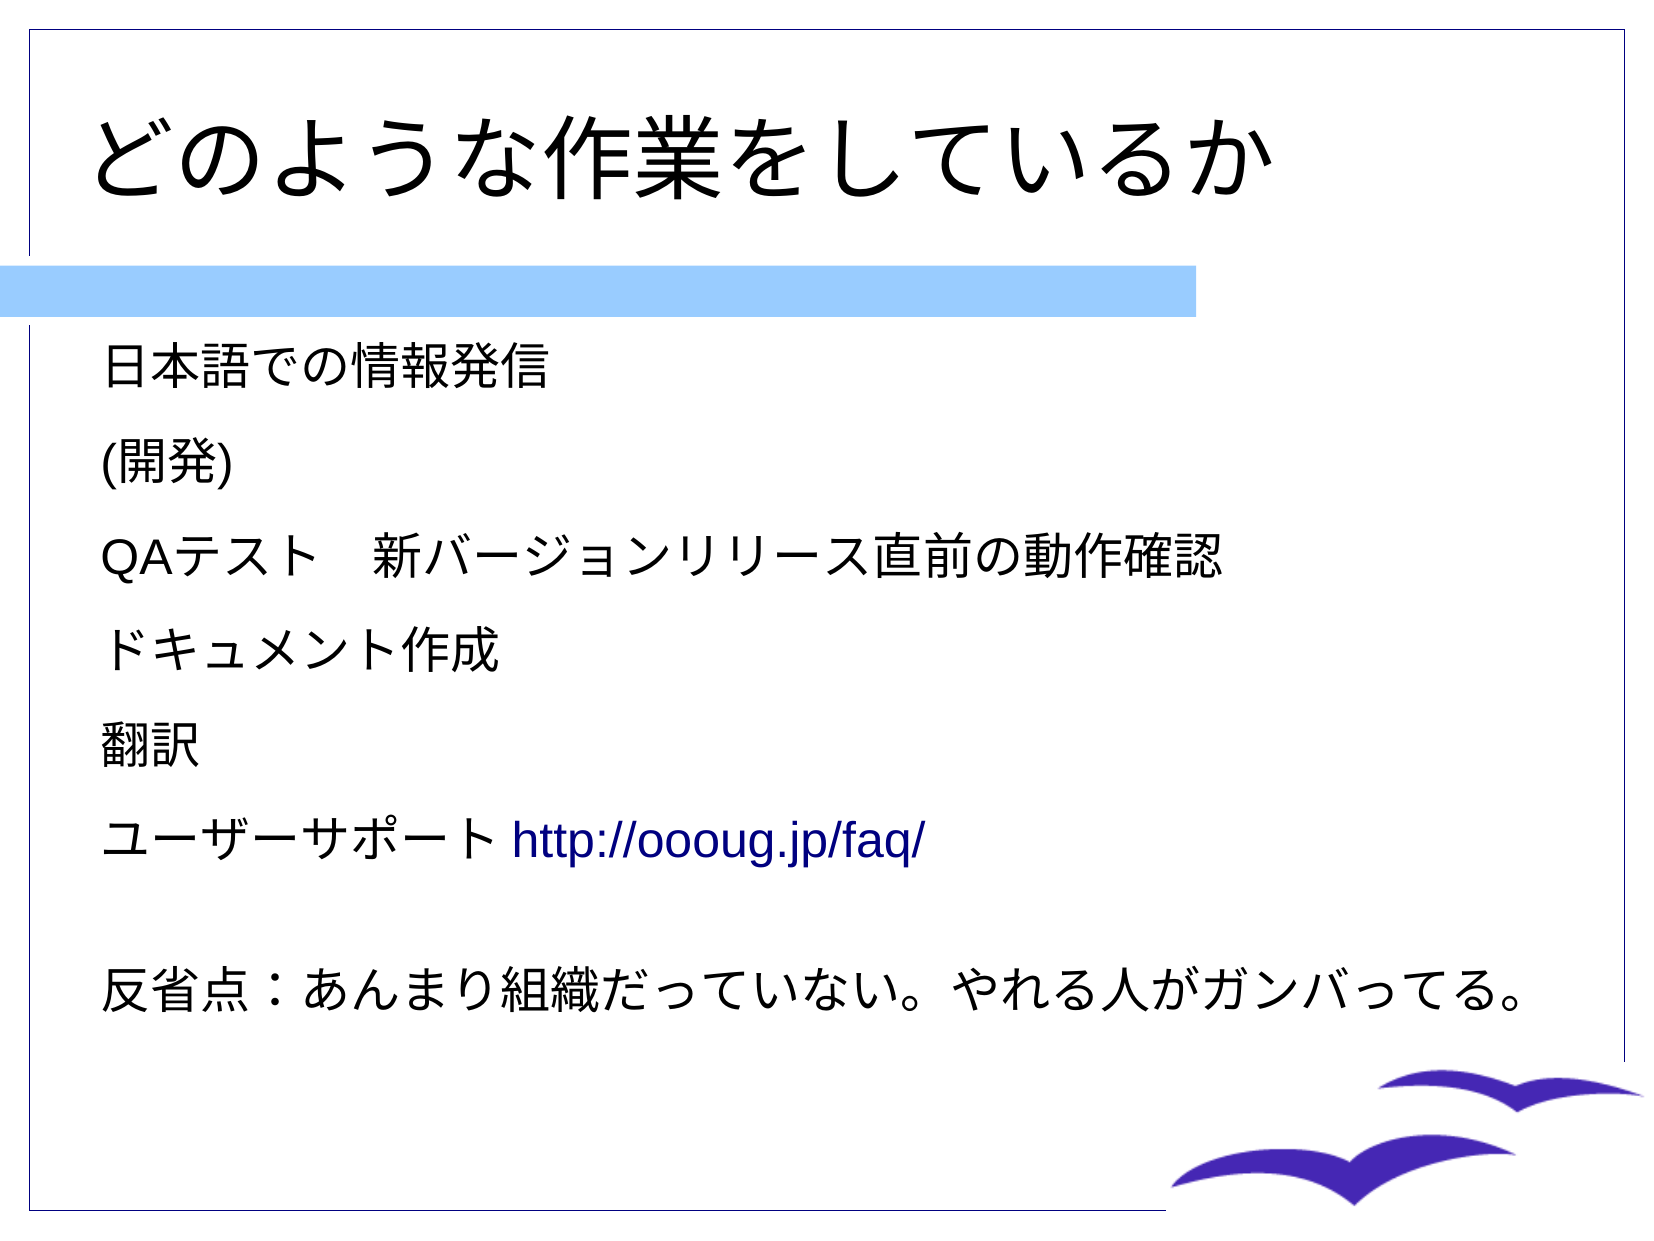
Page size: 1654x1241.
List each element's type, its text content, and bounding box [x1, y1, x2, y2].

title どのような作業をしているか [82, 49, 1571, 257]
list 日本語での情報発信 (開発) QAテスト 新バージョンリリース直前の動作確認 ドキュメント作成 翻訳 ユーザーサポート http://oooug.jp/faq/ 反省点：あんまり組織だっていない。やれる人がガンバってる。 [82, 326, 1571, 1109]
picture [1166, 1062, 1654, 1211]
